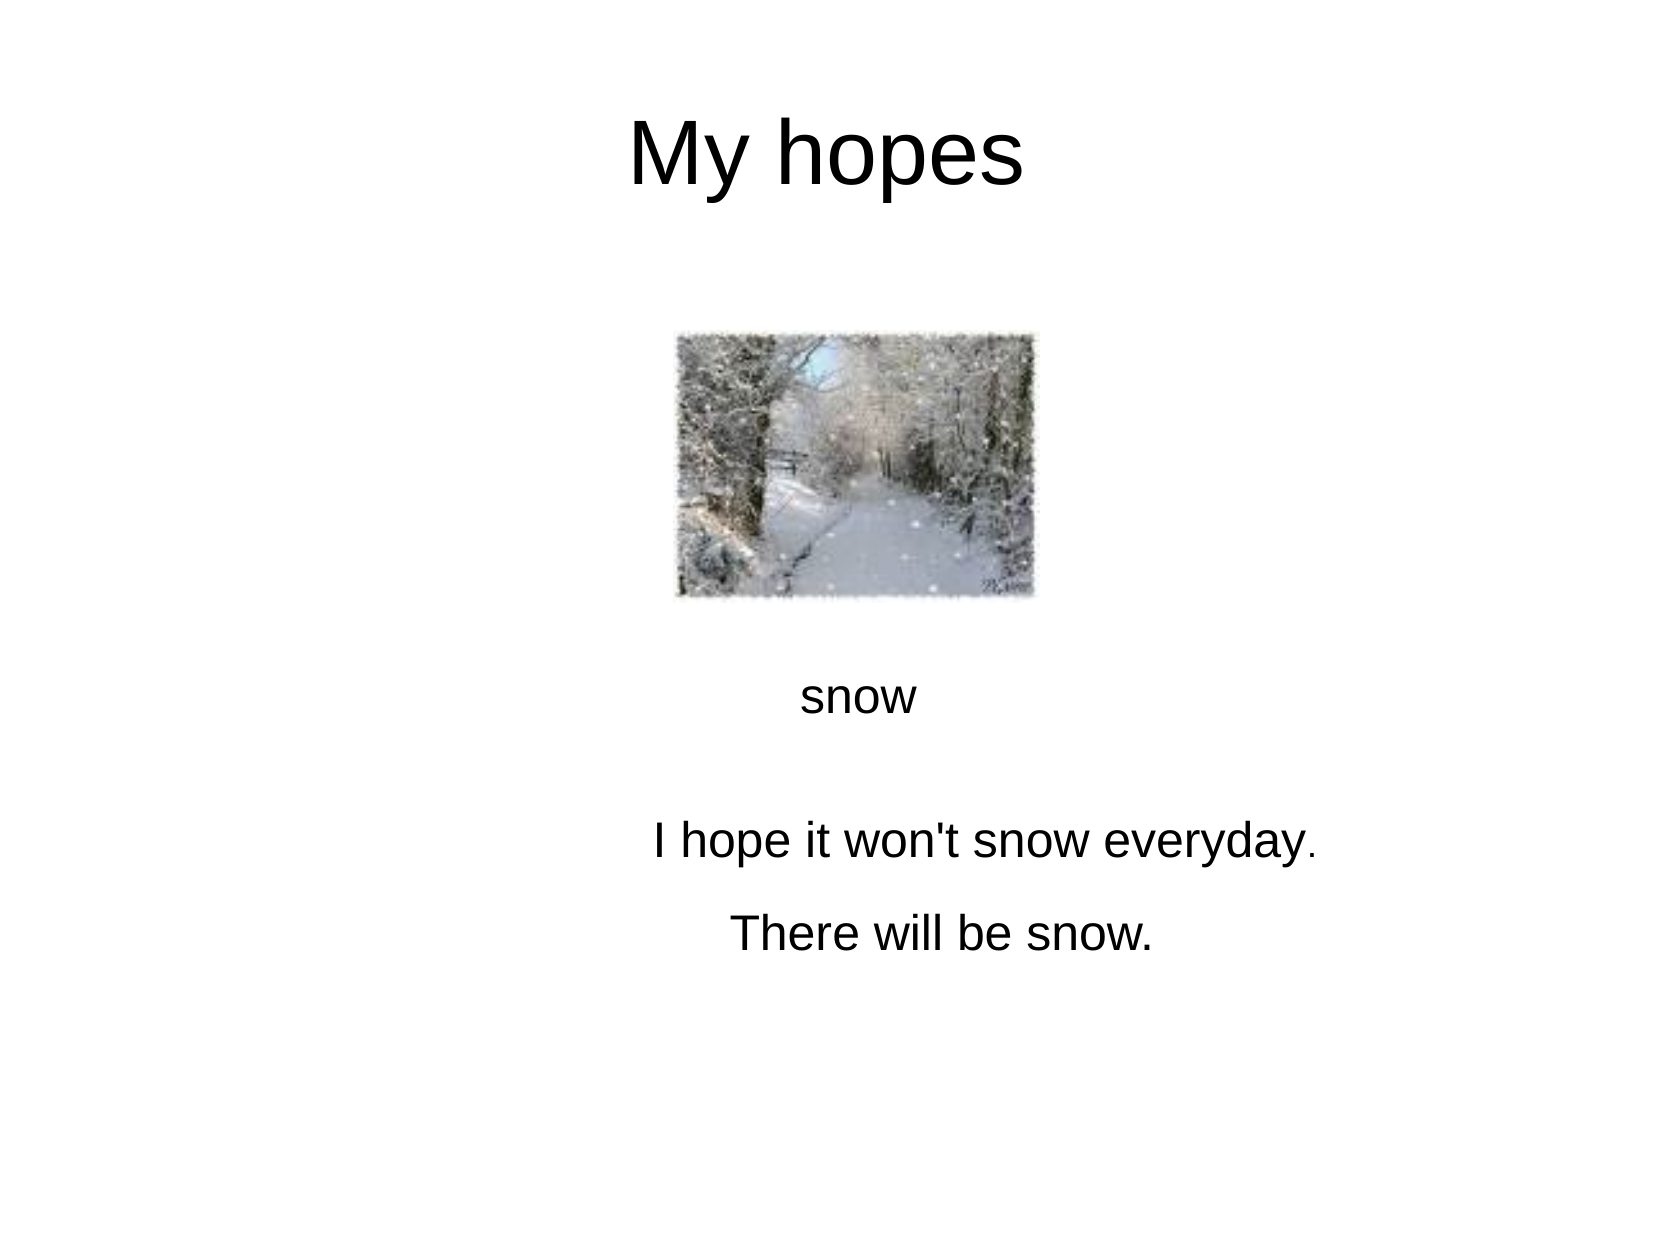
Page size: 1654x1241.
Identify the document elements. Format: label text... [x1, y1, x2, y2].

text_box snow [785, 661, 932, 732]
text_box There will be snow. [714, 897, 1170, 969]
picture [673, 330, 1040, 603]
title My hopes [82, 49, 1571, 257]
text_box I hope it won't snow everyday. [637, 805, 1329, 928]
